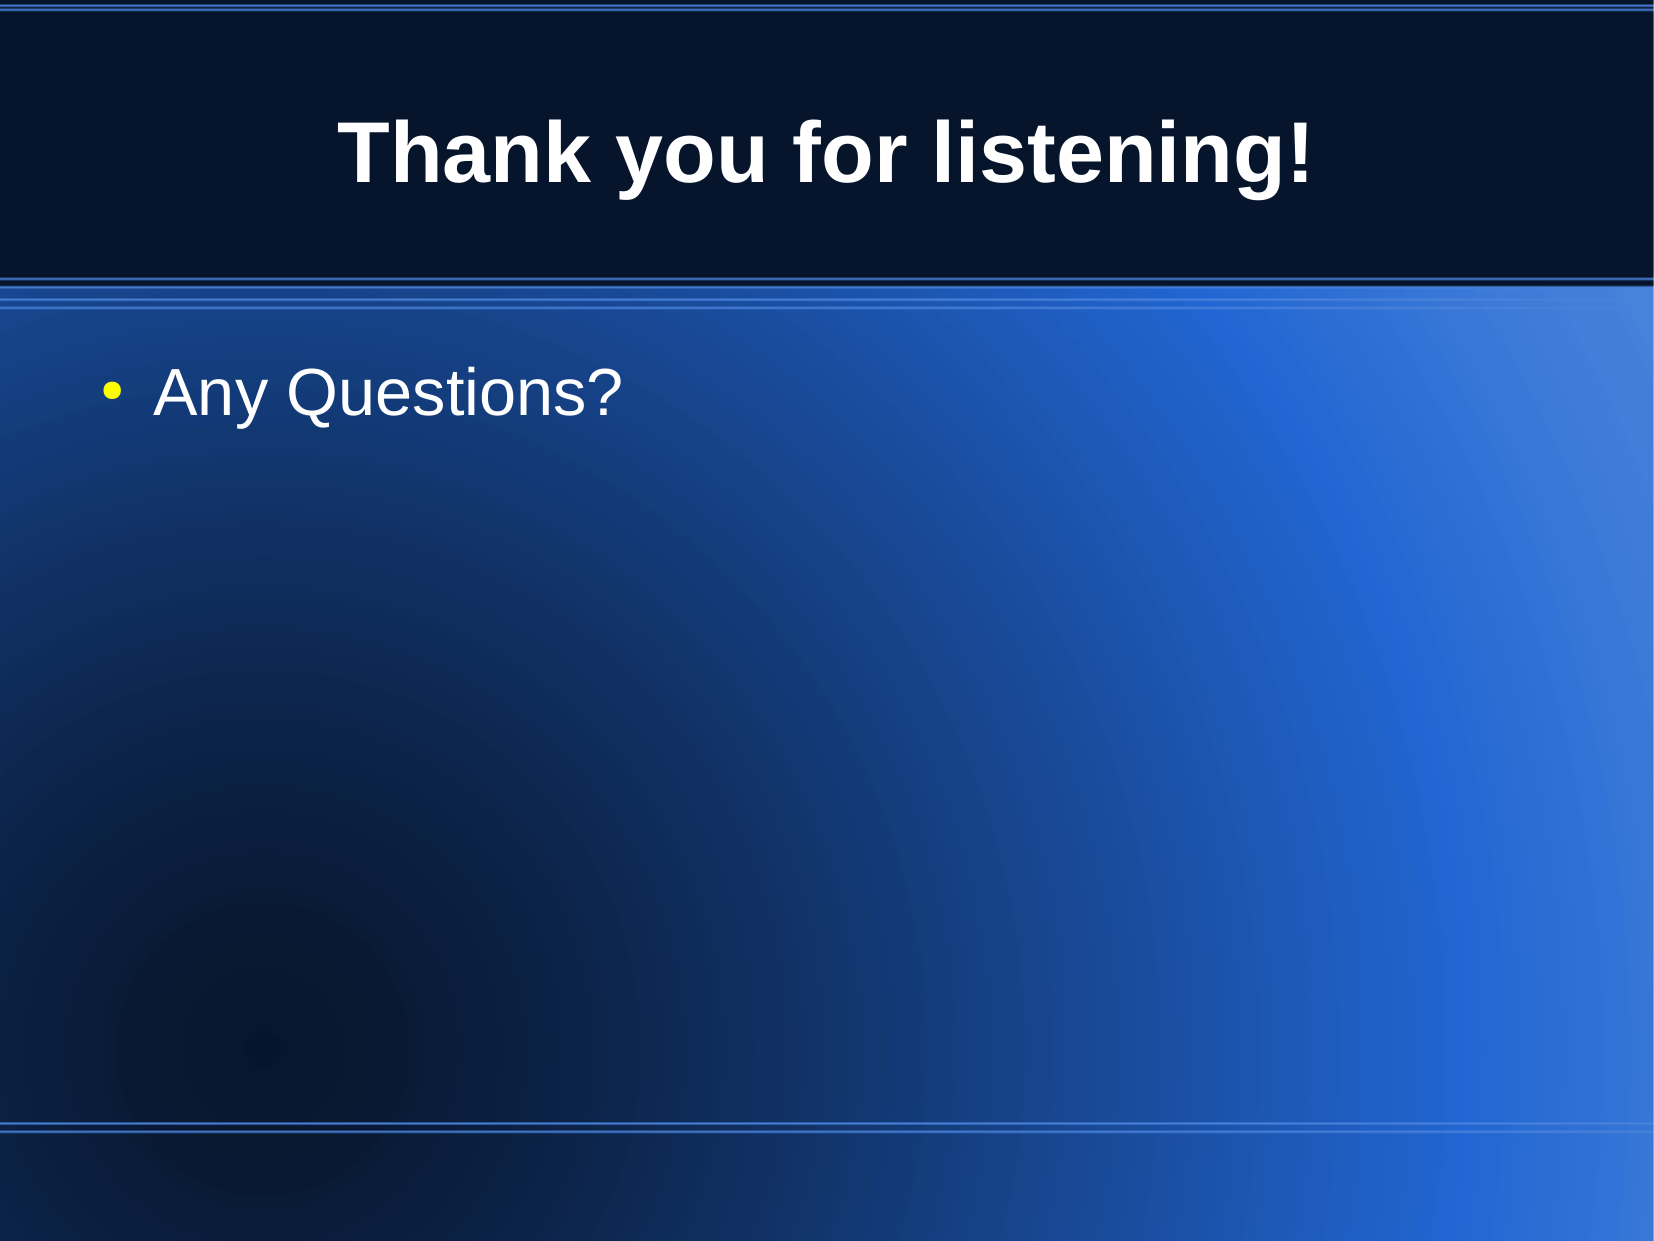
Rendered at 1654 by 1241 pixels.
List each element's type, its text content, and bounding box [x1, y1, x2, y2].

picture [0, 0, 1654, 1241]
title Thank you for listening! [82, 49, 1571, 257]
list Any Questions? [82, 355, 1571, 1058]
